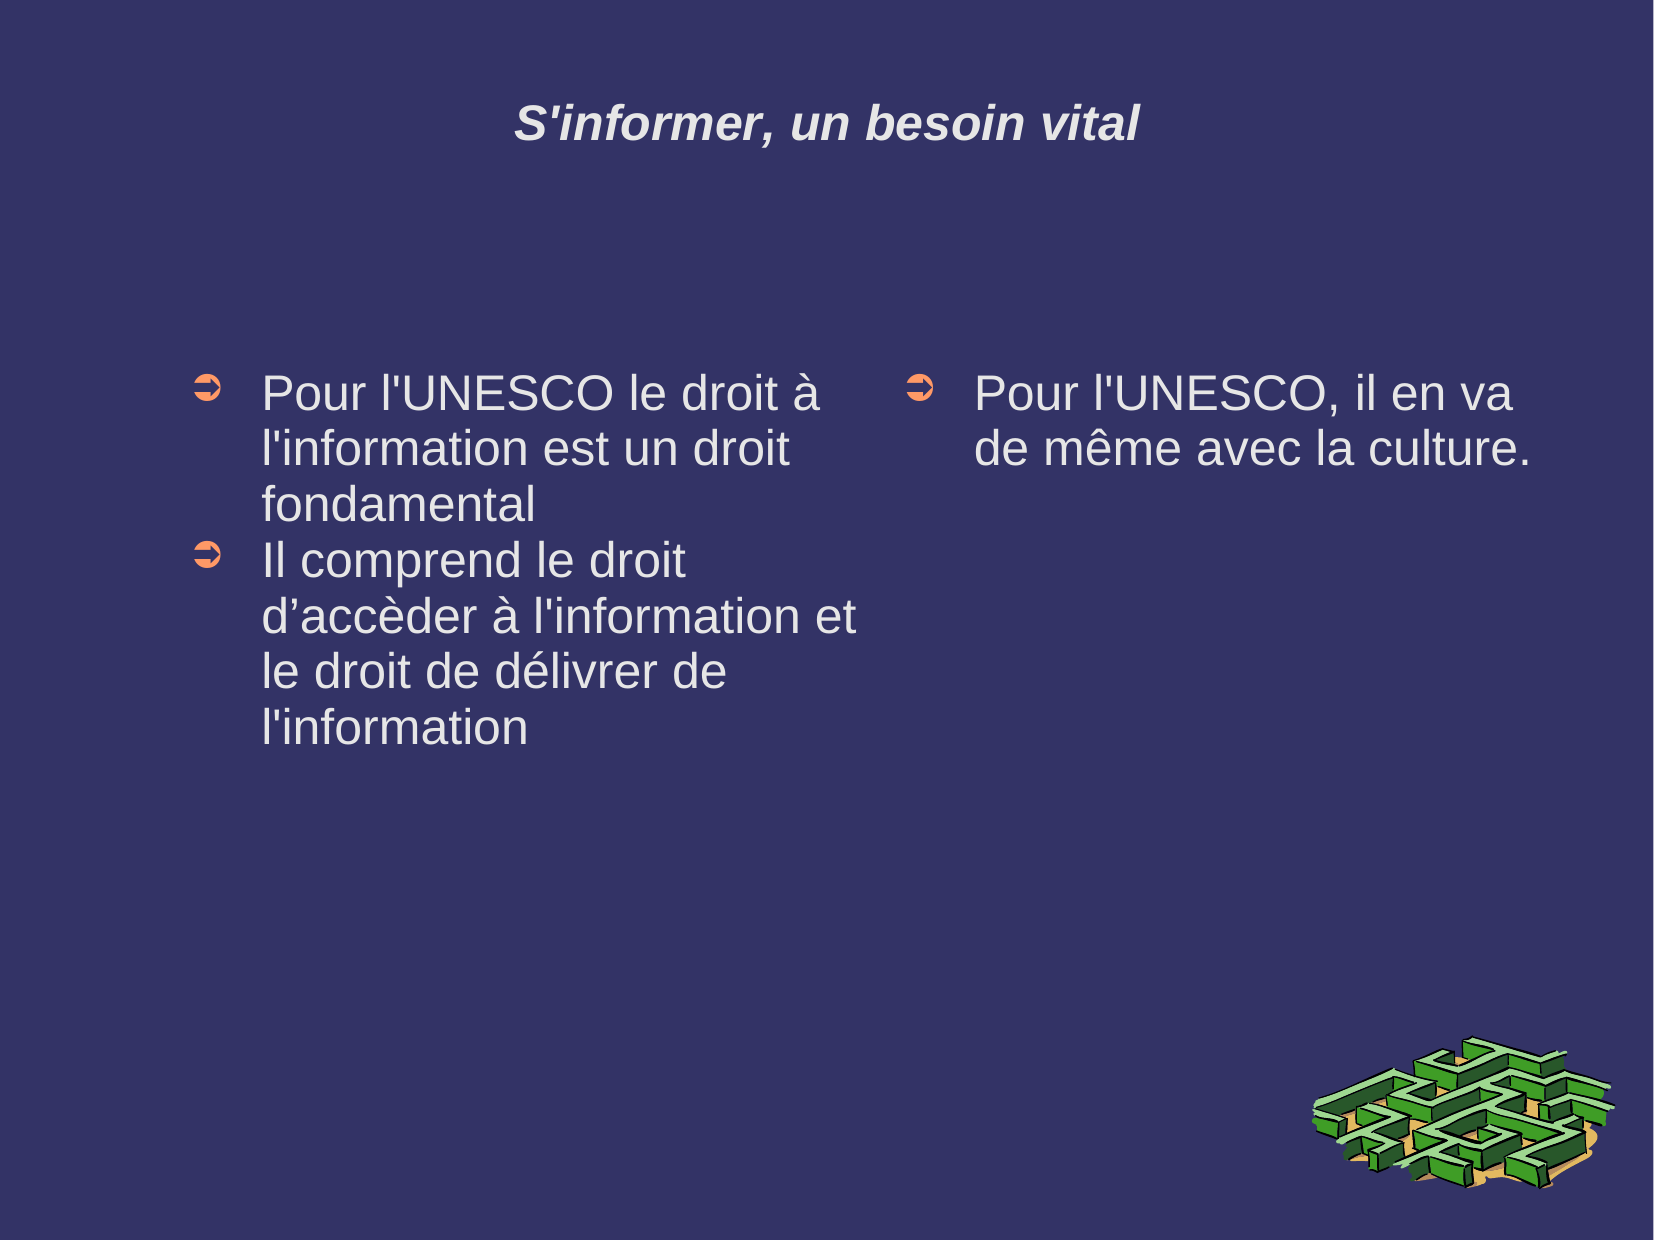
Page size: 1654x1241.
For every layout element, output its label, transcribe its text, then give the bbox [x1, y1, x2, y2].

title S'informer, un besoin vital [121, 19, 1534, 227]
list Pour l'UNESCO le droit à l'information est un droit fondamental Il comprend le droit d’accèder à l'information et le droit de délivrer de l'information [178, 364, 858, 1085]
list Pour l'UNESCO, il en va de même avec la culture. [891, 364, 1570, 1085]
